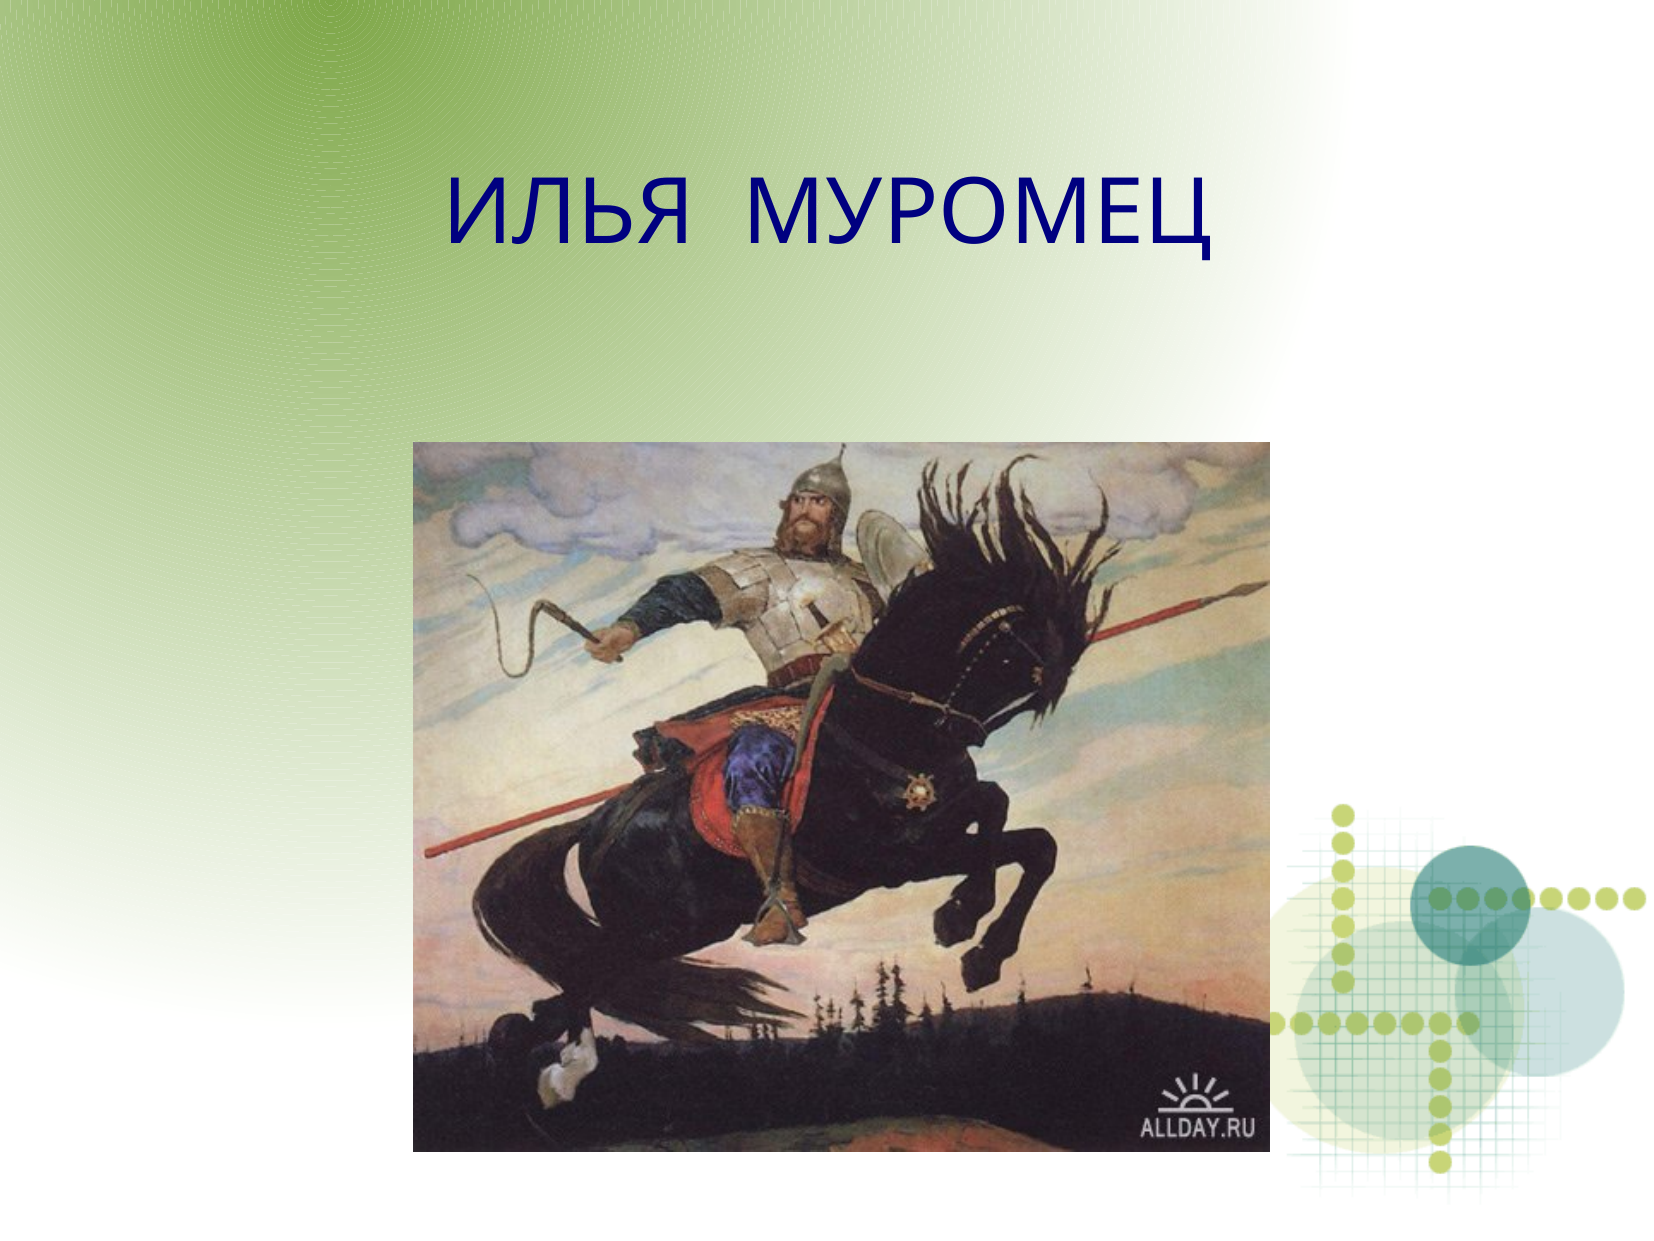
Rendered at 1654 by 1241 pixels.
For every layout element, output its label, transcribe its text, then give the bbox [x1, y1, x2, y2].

title ИЛЬЯ МУРОМЕЦ [121, 110, 1534, 303]
picture [413, 442, 1270, 1152]
